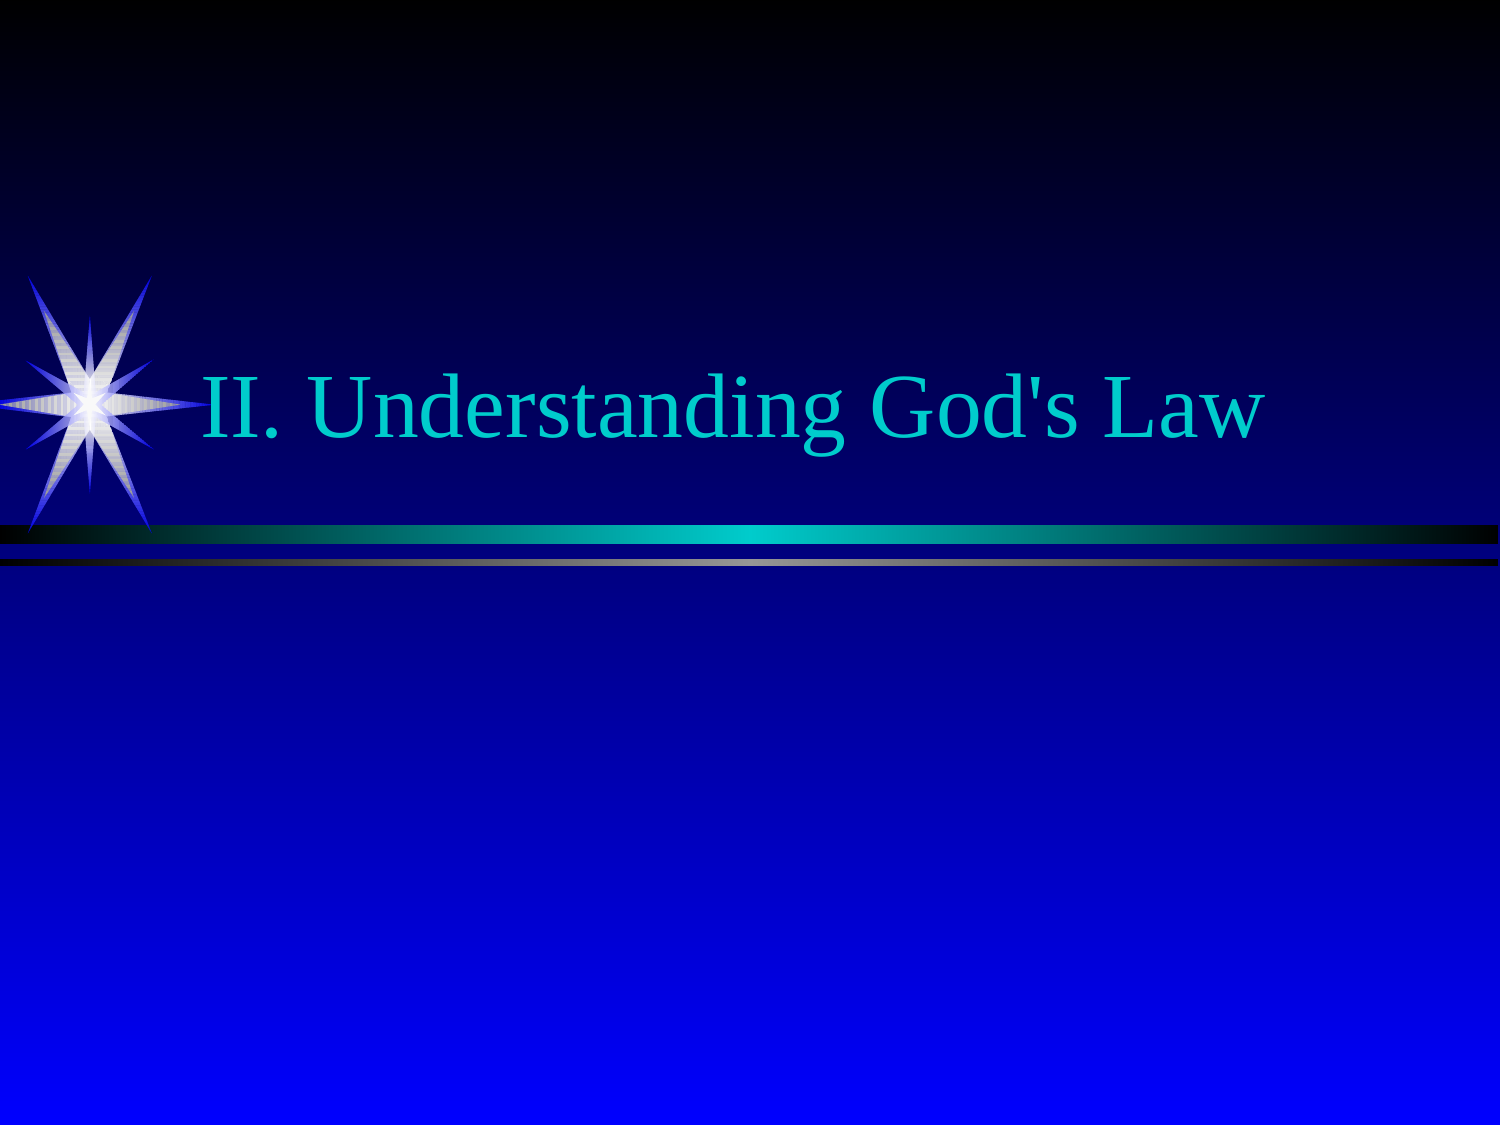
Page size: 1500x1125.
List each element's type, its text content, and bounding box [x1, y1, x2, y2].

text_box 20 [38, 500, 48, 505]
text_box 20 [181, 400, 187, 409]
text_box 20 [38, 304, 48, 309]
text_box 20 [131, 304, 141, 309]
title II. Understanding God's Law [200, 312, 1476, 501]
text_box 20 [131, 500, 141, 505]
